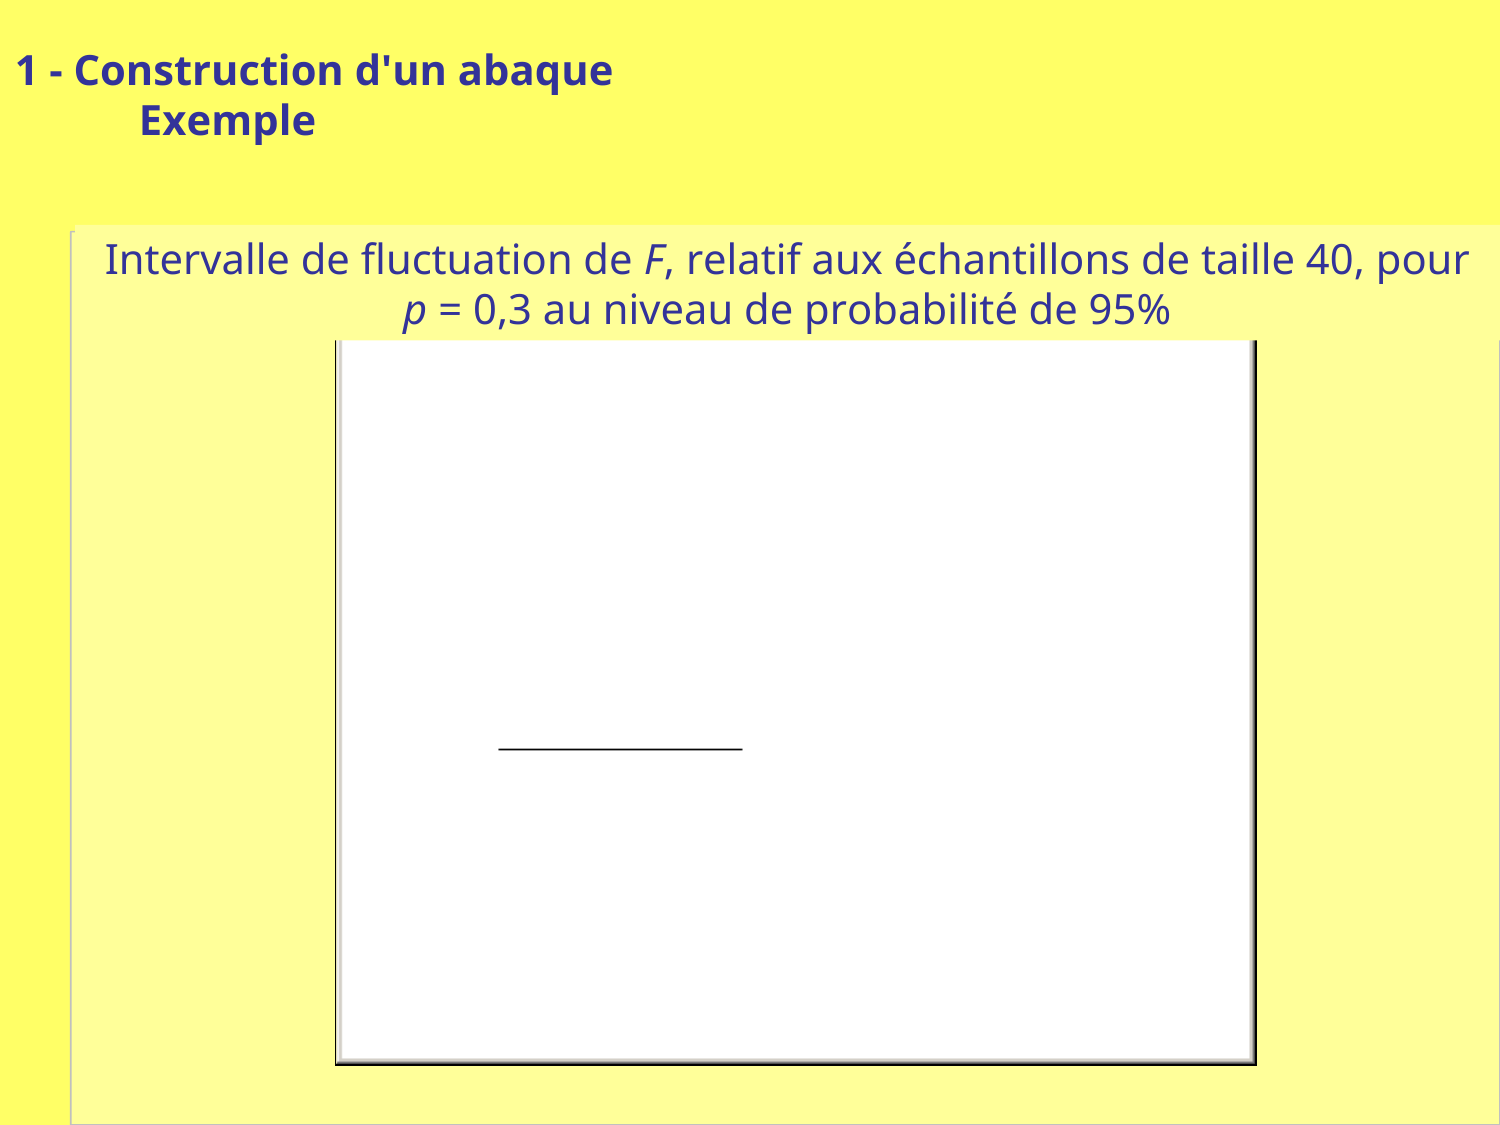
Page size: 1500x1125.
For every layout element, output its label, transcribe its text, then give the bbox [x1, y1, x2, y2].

text_box Intervalle de fluctuation de F, relatif aux échantillons de taille 40, pour p = 0,3 au niveau de probabilité de 95% [75, 224, 1500, 341]
text_box 1 - Construction d'un abaque Exemple [0, 0, 1500, 188]
picture [336, 341, 1256, 1065]
